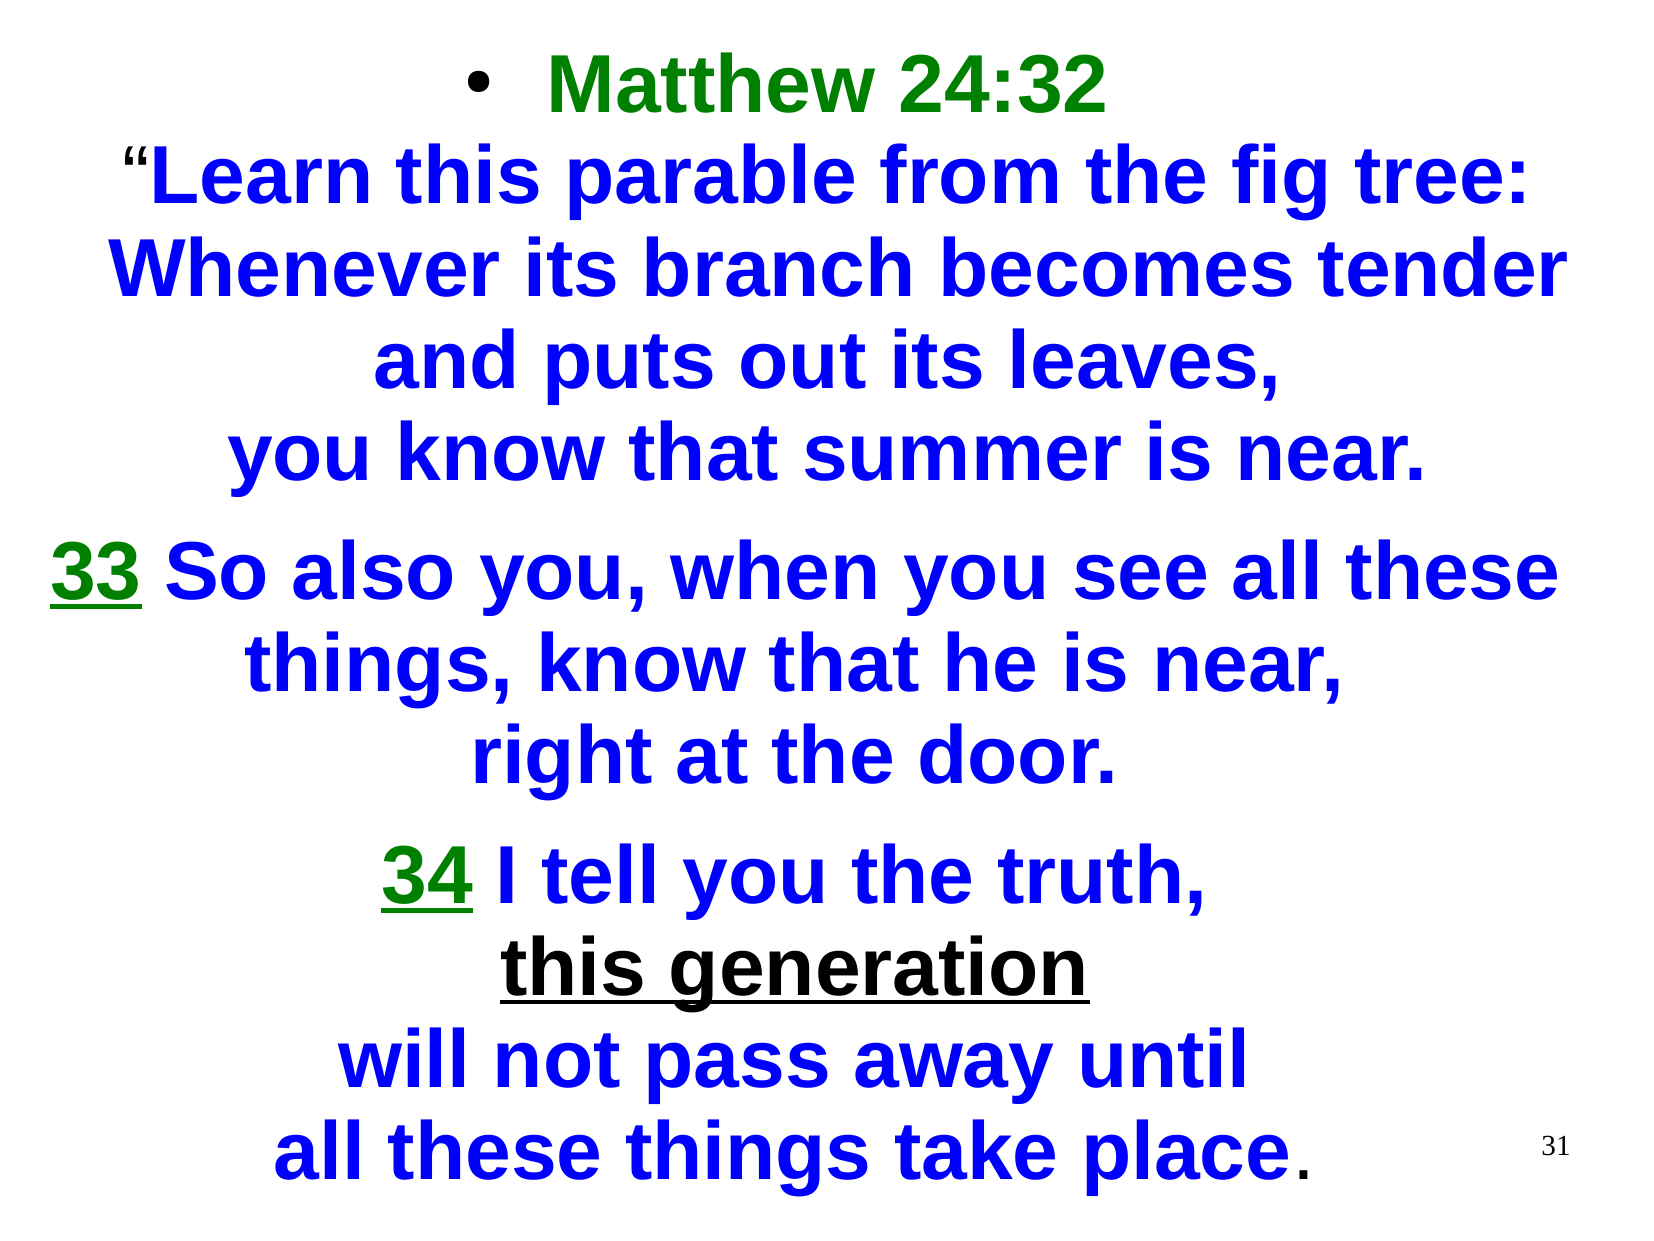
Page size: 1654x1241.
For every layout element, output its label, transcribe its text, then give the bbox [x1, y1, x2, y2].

list Matthew 24:32 “Learn this parable from the fig tree: Whenever its branch becomes tender and puts out its leaves, you know that summer is near. 33 So also you, when you see all these things, know that he is near, right at the door. 34 I tell you the truth, this generation will not pass away until all these things take place. [0, 37, 1613, 1201]
